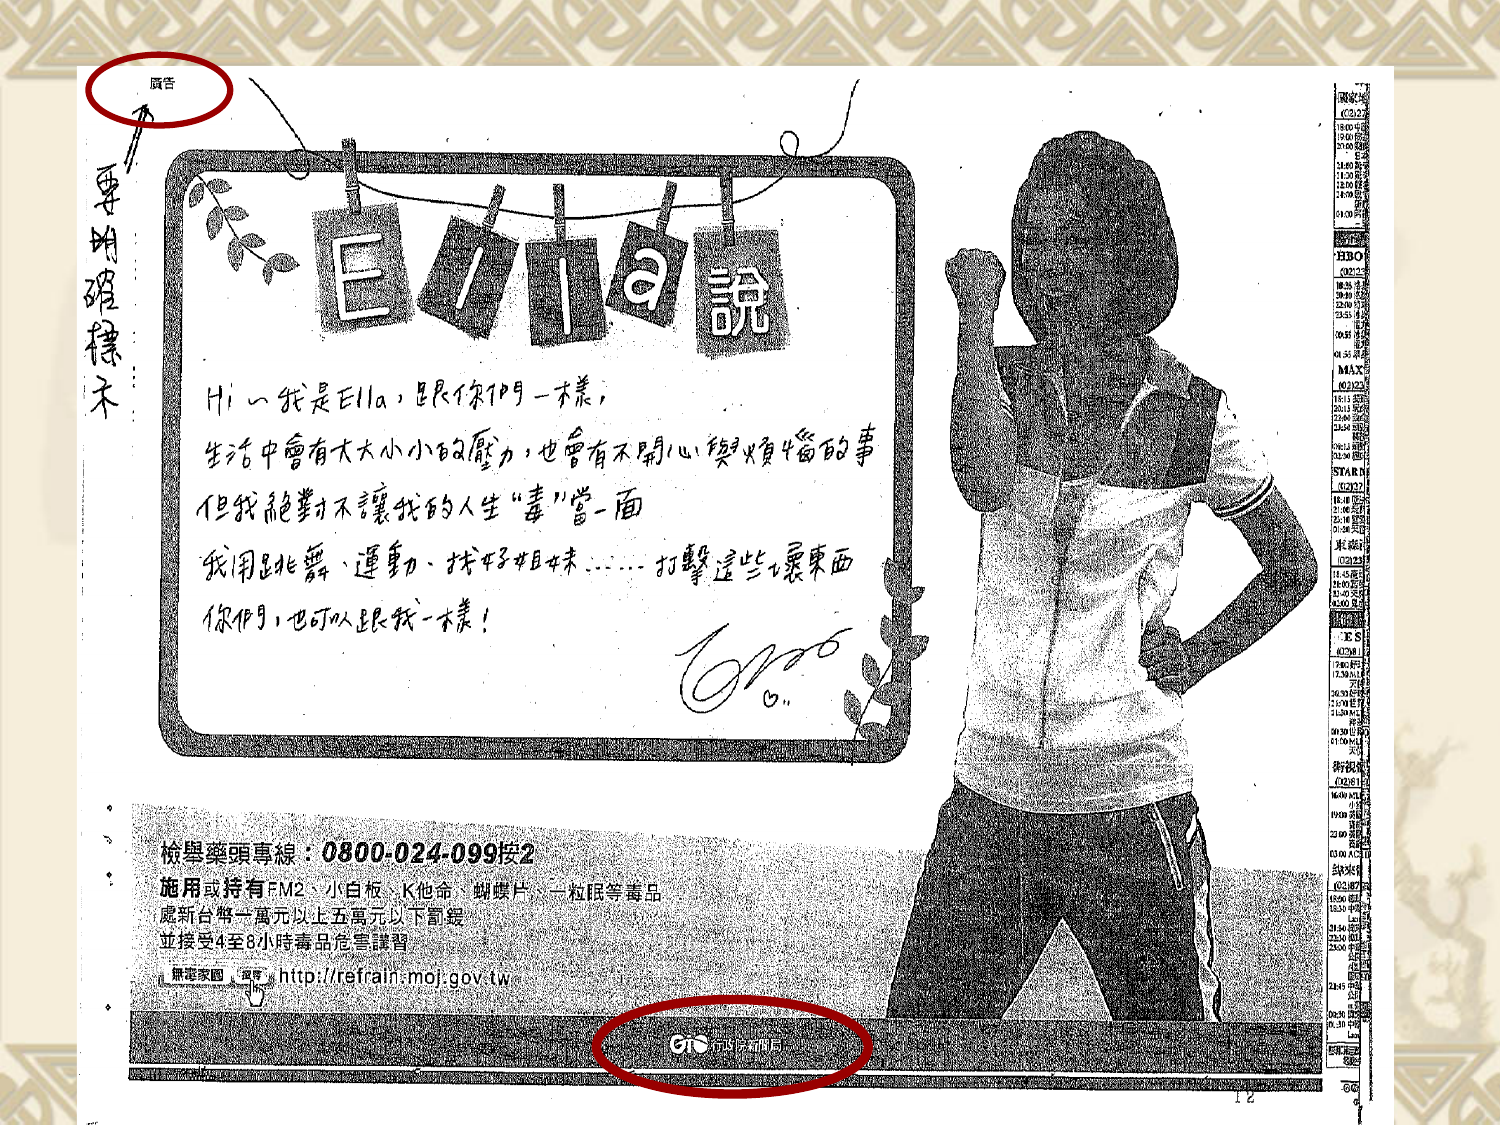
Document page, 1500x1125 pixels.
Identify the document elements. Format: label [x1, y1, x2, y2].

picture [92, 66, 227, 122]
picture [76, 66, 1394, 1125]
